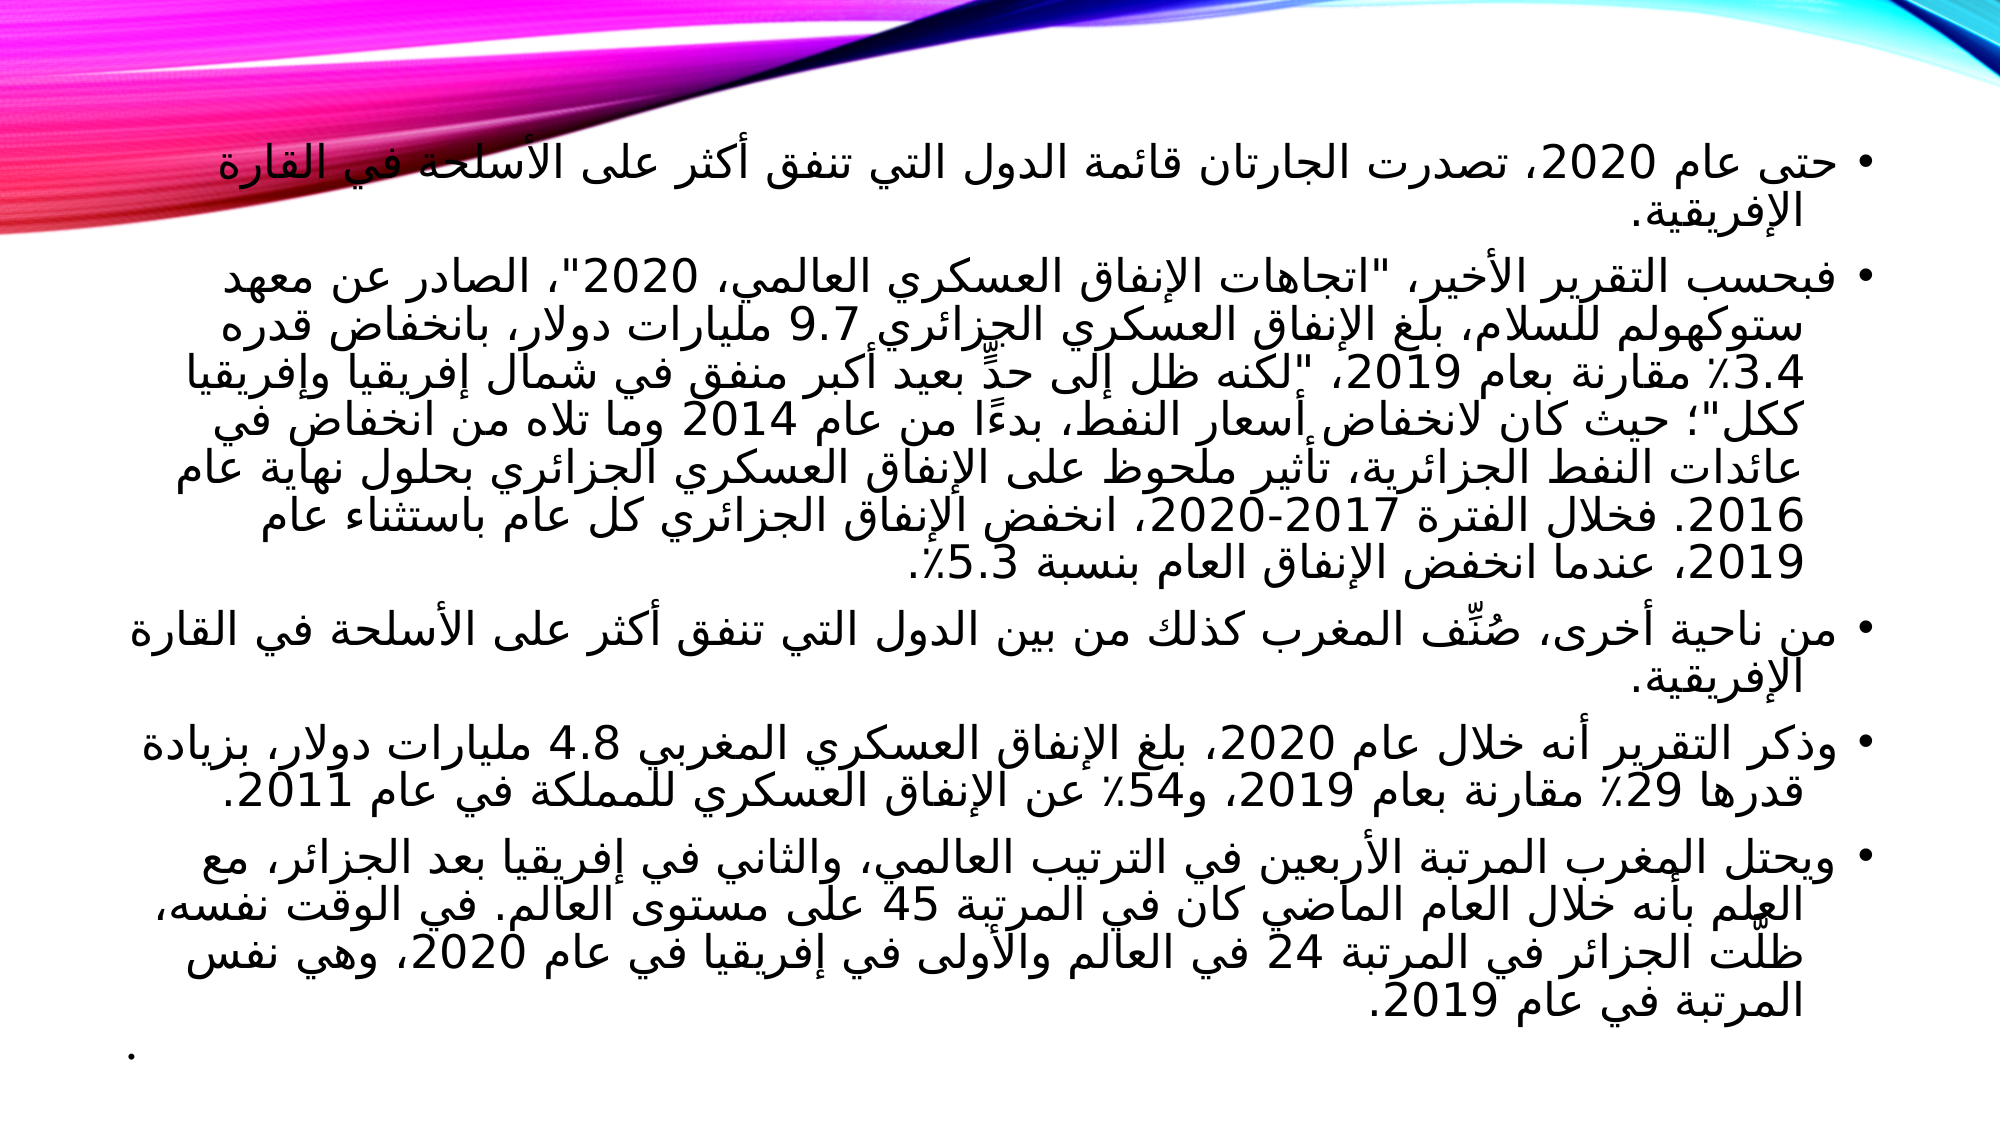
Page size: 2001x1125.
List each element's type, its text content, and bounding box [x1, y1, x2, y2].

list حتى عام 2020، تصدرت الجارتان قائمة الدول التي تنفق أكثر على الأسلحة في القارة الإفريقية. فبحسب التقرير الأخير، "اتجاهات الإنفاق العسكري العالمي، 2020"، الصادر عن معهد ستوكهولم للسلام، بلغ الإنفاق العسكري الجزائري 9.7 مليارات دولار، بانخفاض قدره 3.4٪ مقارنة بعام 2019، "لكنه ظل إلى حدٍّ بعيد أكبر منفق في شمال إفريقيا وإفريقيا ككل"؛ حيث كان لانخفاض أسعار النفط، بدءًا من عام 2014 وما تلاه من انخفاض في عائدات النفط الجزائرية، تأثير ملحوظ على الإنفاق العسكري الجزائري بحلول نهاية عام 2016. فخلال الفترة 2017-2020، انخفض الإنفاق الجزائري كل عام باستثناء عام 2019، عندما انخفض الإنفاق العام بنسبة 5.3٪. من ناحية أخرى، صُنِّف المغرب كذلك من بين الدول التي تنفق أكثر على الأسلحة في القارة الإفريقية. وذكر التقرير أنه خلال عام 2020، بلغ الإنفاق العسكري المغربي 4.8 مليارات دولار، بزيادة قدرها 29٪ مقارنة بعام 2019، و54٪ عن الإنفاق العسكري للمملكة في عام 2011. ويحتل المغرب المرتبة الأربعين في الترتيب العالمي، والثاني في إفريقيا بعد الجزائر، مع العلم بأنه خلال العام الماضي كان في المرتبة 45 على مستوى العالم. في الوقت نفسه، ظلَّت الجزائر في المرتبة 24 في العالم والأولى في إفريقيا في عام 2020، وهي نفس المرتبة في عام 2019. [112, 133, 1888, 1066]
